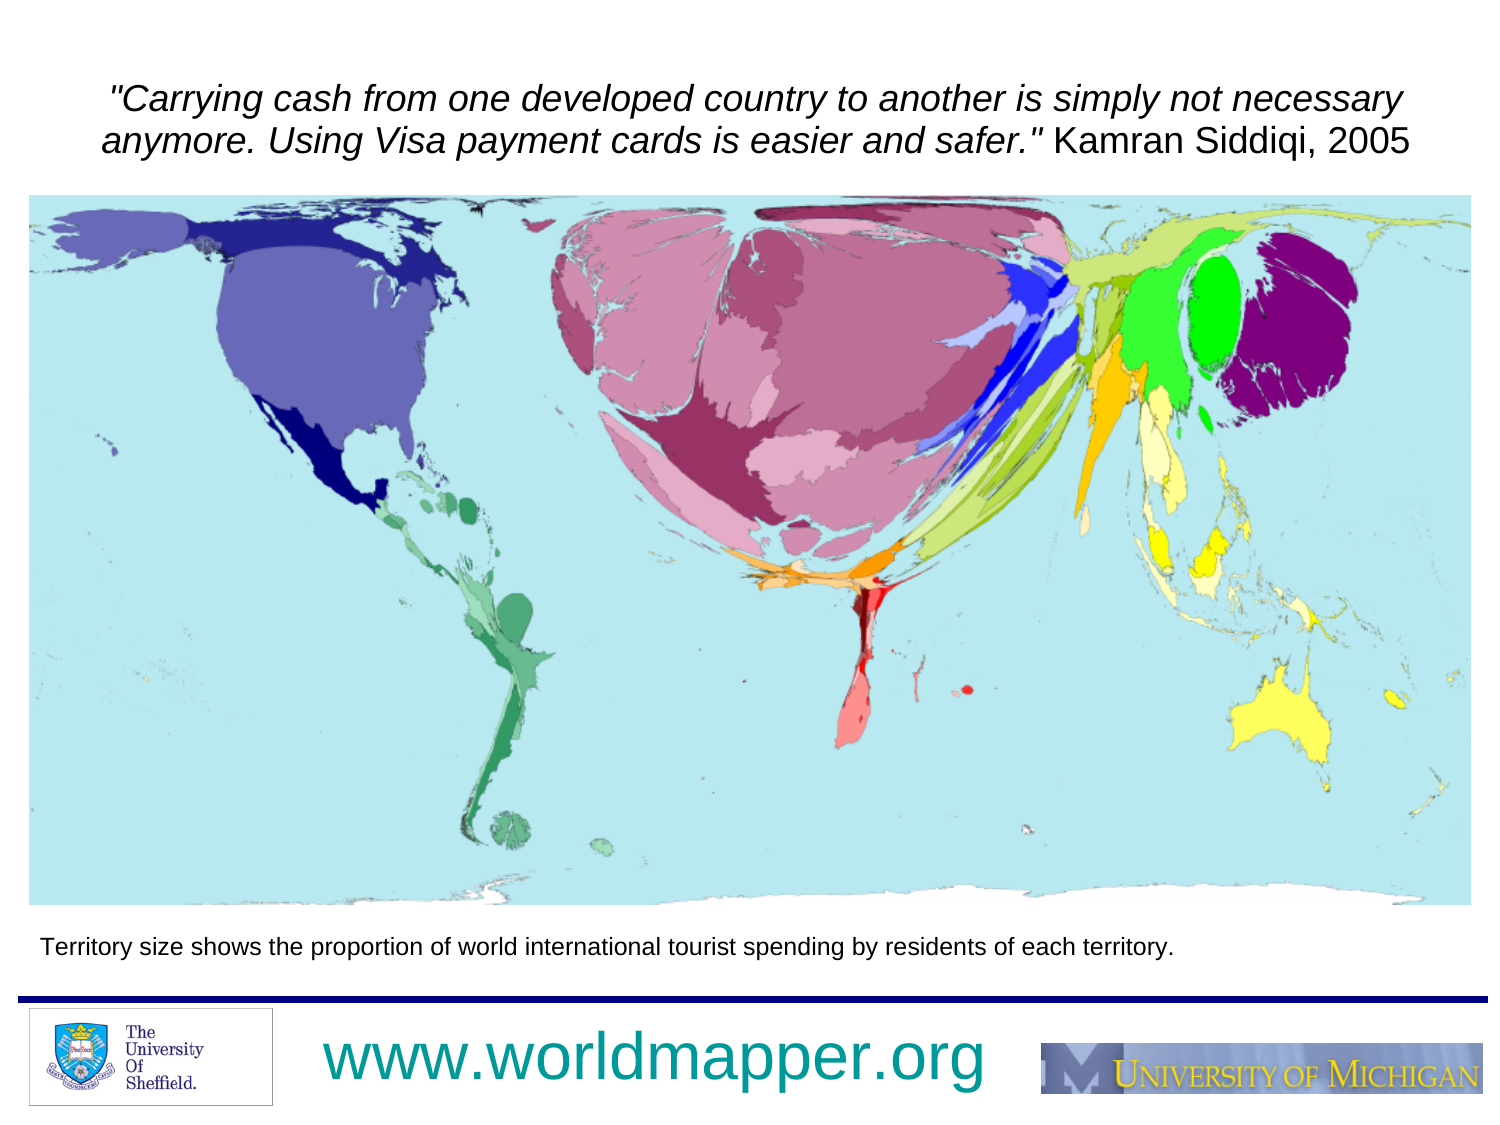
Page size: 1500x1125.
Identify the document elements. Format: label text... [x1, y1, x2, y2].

picture [29, 1008, 273, 1106]
text_box Territory size shows the proportion of world international tourist spending by residents of each territory. [24, 925, 1200, 969]
picture [1041, 1043, 1483, 1094]
title "Carrying cash from one developed country to another is simply not necessary anymore. Using Visa payment cards is easier and safer." Kamran Siddiqi, 2005 [76, 42, 1436, 195]
picture [29, 195, 1471, 905]
